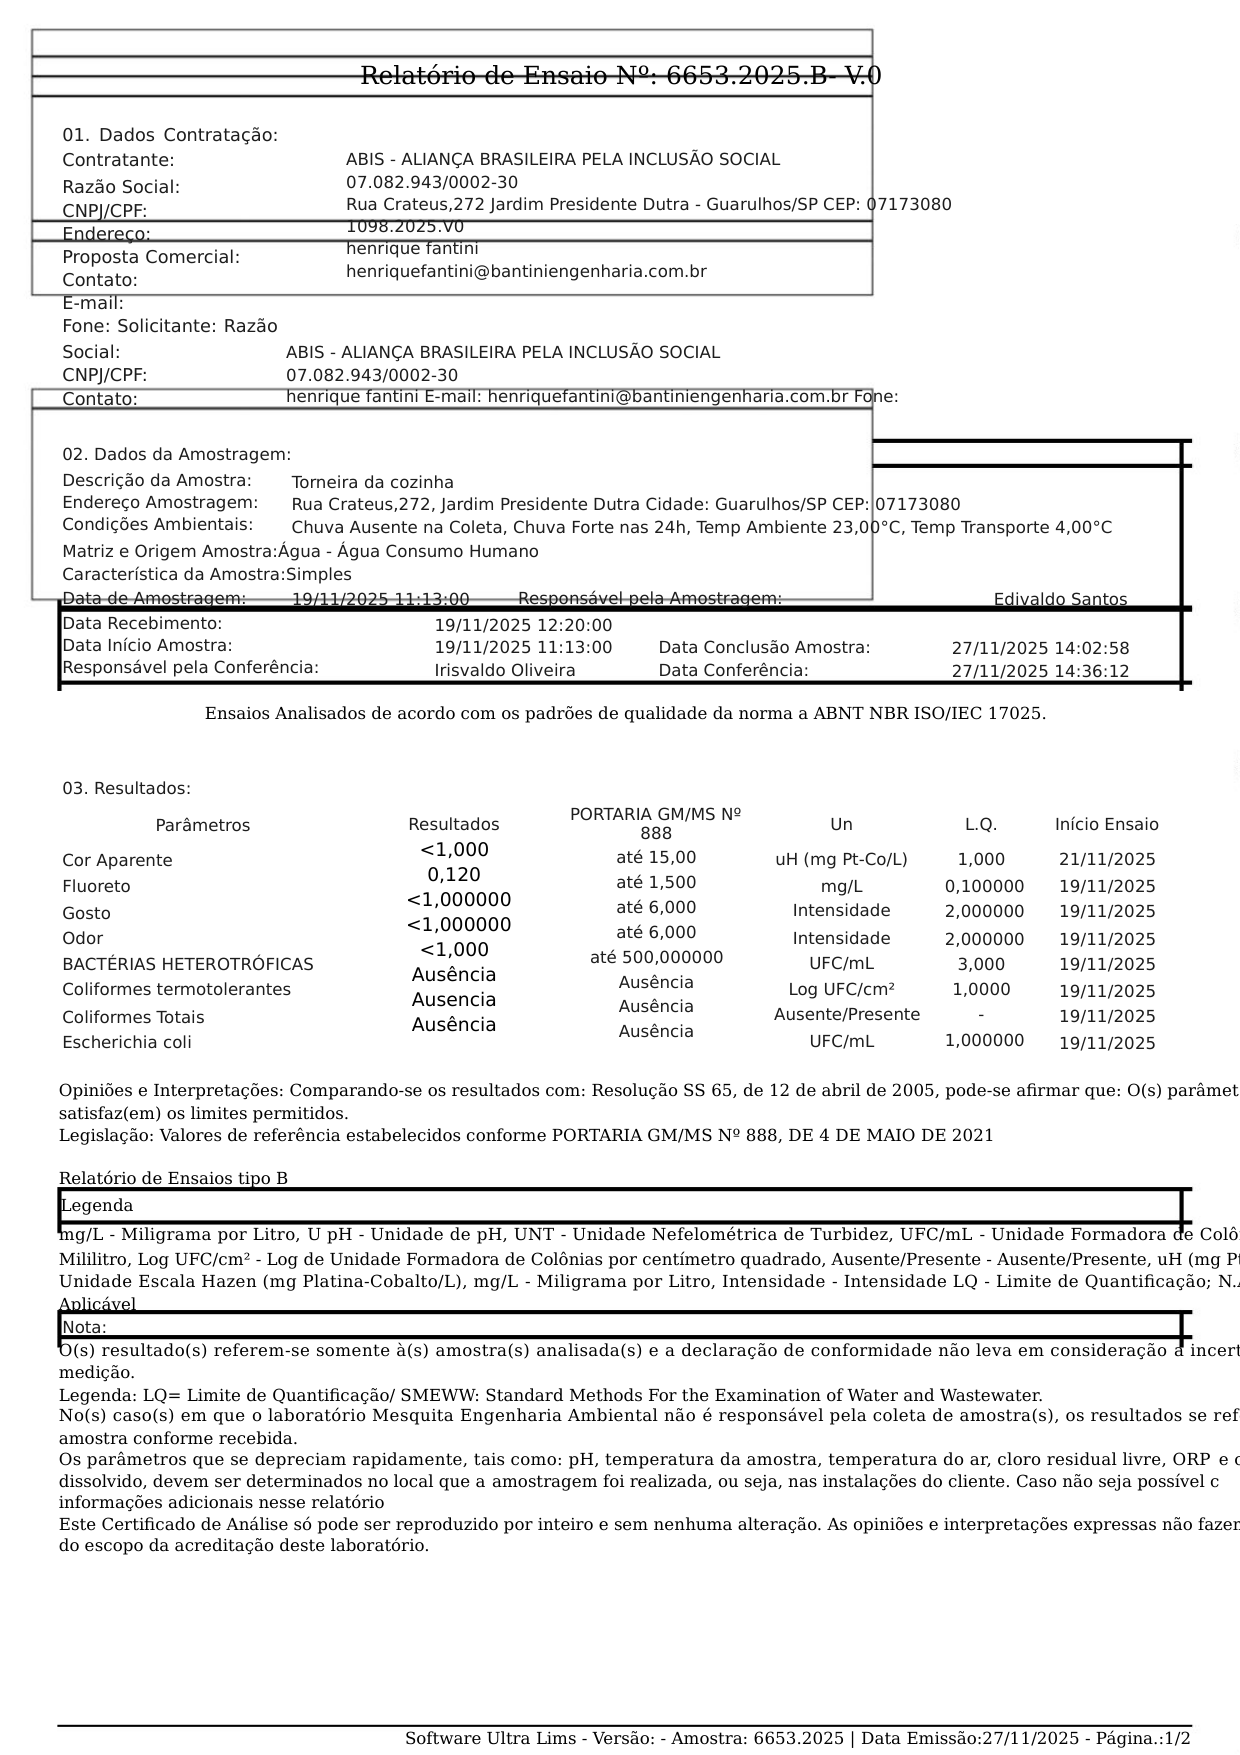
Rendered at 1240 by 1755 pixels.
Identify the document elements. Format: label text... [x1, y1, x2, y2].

text_box Data Recebimento: [62, 613, 249, 633]
text_box Odor [62, 928, 128, 948]
text_box Responsável pela Amostragem: [518, 588, 808, 608]
text_box Cor Aparente [62, 850, 198, 870]
text_box 27/11/2025 14:02:58 27/11/2025 14:36:12 [951, 638, 1153, 682]
text_box Data Início Amostra: Responsável pela Conferência: [62, 634, 345, 678]
text_box 1,000000 [944, 1030, 1050, 1050]
text_box Descrição da Amostra: Endereço Amostragem: Condições Ambientais: [62, 469, 284, 535]
text_box Mililitro, Log UFC/cm² - Log de Unidade Formadora de Colônias por centímetro quadrado, Ausente/Presente - Ausente/Presente, uH (mg Pt Unidade Escala Hazen (mg Platina-Cobalto/L), mg/L - Miligrama por Litro, Intensidade - Intensidade LQ - Limite de Quantificação; N.A Aplicável [58, 1249, 1240, 1314]
text_box 1,0000 - [952, 978, 1036, 1024]
text_box PORTARIA GM/MS Nº [570, 804, 768, 824]
text_box mg/L - Miligrama por Litro, U pH - Unidade de pH, UNT - Unidade Nefelométrica de Turbidez, UFC/mL - Unidade Formadora de Colôn [58, 1224, 1240, 1245]
text_box Edivaldo Santos [993, 588, 1153, 609]
text_box Ensaios Analisados de acordo com os padrões de qualidade da norma a ABNT NBR ISO/IEC 17025. [205, 703, 1071, 724]
text_box 01. Dados Contratação: Contratante: [62, 124, 302, 171]
text_box Social: CNPJ/CPF: Contato: [62, 342, 174, 409]
text_box Razão Social: CNPJ/CPF: Endereço: Proposta Comercial: Contato: [62, 177, 265, 290]
text_box Un [830, 814, 879, 835]
text_box ABIS - ALIANÇA BRASILEIRA PELA INCLUSÃO SOCIAL 07.082.943/0002-30 Rua Crateus,272 Jardim Presidente Dutra - Guarulhos/SP CEP: 07173080 1098.2025.V0 henrique fantini henriquefantini@bantiniengenharia.com.br [346, 149, 977, 281]
text_box Matriz e Origem Amostra:Água - Água Consumo Humano Característica da Amostra:Simples [62, 541, 563, 584]
text_box 03. Resultados: Parâmetros [62, 778, 277, 836]
text_box 19/11/2025 11:13:00 Irisvaldo Oliveira [434, 637, 636, 680]
text_box Data de Amostragem: [62, 588, 272, 608]
text_box ABIS - ALIANÇA BRASILEIRA PELA INCLUSÃO SOCIAL 07.082.943/0002-30 henrique fantini E-mail: henriquefantini@bantiniengenharia.com.br Fone: [286, 342, 924, 407]
text_box Relatório de Ensaio Nº: 6653.2025.B- V.0 [359, 60, 912, 90]
text_box Início Ensaio [1055, 814, 1185, 835]
text_box Opiniões e Interpretações: Comparando-se os resultados com: Resolução SS 65, de 12 de abril de 2005, pode-se afirmar que: O(s) parâmet satisfaz(em) os limites permitidos. Legislação: Valores de referência estabelecidos conforme PORTARIA GM/MS Nº 888, DE 4 DE MAIO DE 2021 [59, 1080, 1240, 1145]
text_box Resultados <1,000 0,120 <1,000000 <1,000000 <1,000 Ausência Ausencia Ausência [406, 814, 537, 1036]
text_box [0, 0, 1240, 1755]
text_box Ausência [618, 1021, 720, 1042]
text_box uH (mg Pt-Co/L) mg/L [775, 849, 934, 897]
text_box L.Q. [964, 814, 1023, 835]
text_box Torneira da cozinha [291, 472, 482, 492]
text_box 21/11/2025 19/11/2025 19/11/2025 19/11/2025 19/11/2025 19/11/2025 19/11/2025 19/11/2025 [1059, 849, 1181, 1053]
text_box Software Ultra Lims - Versão: - Amostra: 6653.2025 | Data Emissão:27/11/2025 - Página.:1/2 [405, 1728, 1216, 1748]
text_box O(s) resultado(s) referem-se somente à(s) amostra(s) analisada(s) e a declaração de conformidade não leva em consideração a incert medição. Legenda: LQ= Limite de Quantificação/ SMEWW: Standard Methods For the Examination of Water and Wastewater. No(s) caso(s) em que o laboratório Mesquita Engenharia Ambiental não é responsável pela coleta de amostra(s), os resultados se refe amostra conforme recebida. Os parâmetros que se depreciam rapidamente, tais como: pH, temperatura da amostra, temperatura do ar, cloro residual livre, ORP e ox dissolvido, devem ser determinados no local que a amostragem foi realizada, ou seja, nas instalações do cliente. Caso não seja possível c informações adicionais nesse relatório Este Certificado de Análise só pode ser reproduzido por inteiro e sem nenhuma alteração. As opiniões e interpretações expressas não fazem do escopo da acreditação deste laboratório. [59, 1340, 1240, 1556]
text_box Relatório de Ensaios tipo B Legenda [58, 1168, 314, 1215]
text_box Rua Crateus,272, Jardim Presidente Dutra Cidade: Guarulhos/SP CEP: 07173080 Chuva Ausente na Coleta, Chuva Forte nas 24h, Temp Ambiente 23,00°C, Temp Transporte 4,00°C [291, 494, 1145, 537]
text_box Nota: [62, 1317, 133, 1337]
text_box Log UFC/cm² Ausente/Presente UFC/mL [774, 978, 947, 1051]
text_box BACTÉRIAS HETEROTRÓFICAS Coliformes termotolerantes Coliformes Totais Escherichia coli [62, 954, 338, 1052]
text_box Data Conclusão Amostra: Data Conferência: [658, 637, 896, 681]
text_box Ausência [618, 996, 720, 1017]
text_box E-mail: Fone: Solicitante: Razão [62, 292, 302, 337]
text_box Gosto [62, 903, 136, 923]
text_box 02. Dados da Amostragem: [62, 444, 316, 465]
text_box 888 até 15,00 até 1,500 até 6,000 até 6,000 até 500,000000 Ausência [589, 823, 748, 992]
text_box 19/11/2025 12:20:00 [434, 615, 636, 635]
text_box Fluoreto [62, 876, 156, 897]
text_box 19/11/2025 11:13:00 [291, 588, 493, 609]
text_box 1,000 0,100000 2,000000 2,000000 3,000 [944, 849, 1050, 974]
text_box Intensidade Intensidade UFC/mL [792, 900, 916, 973]
